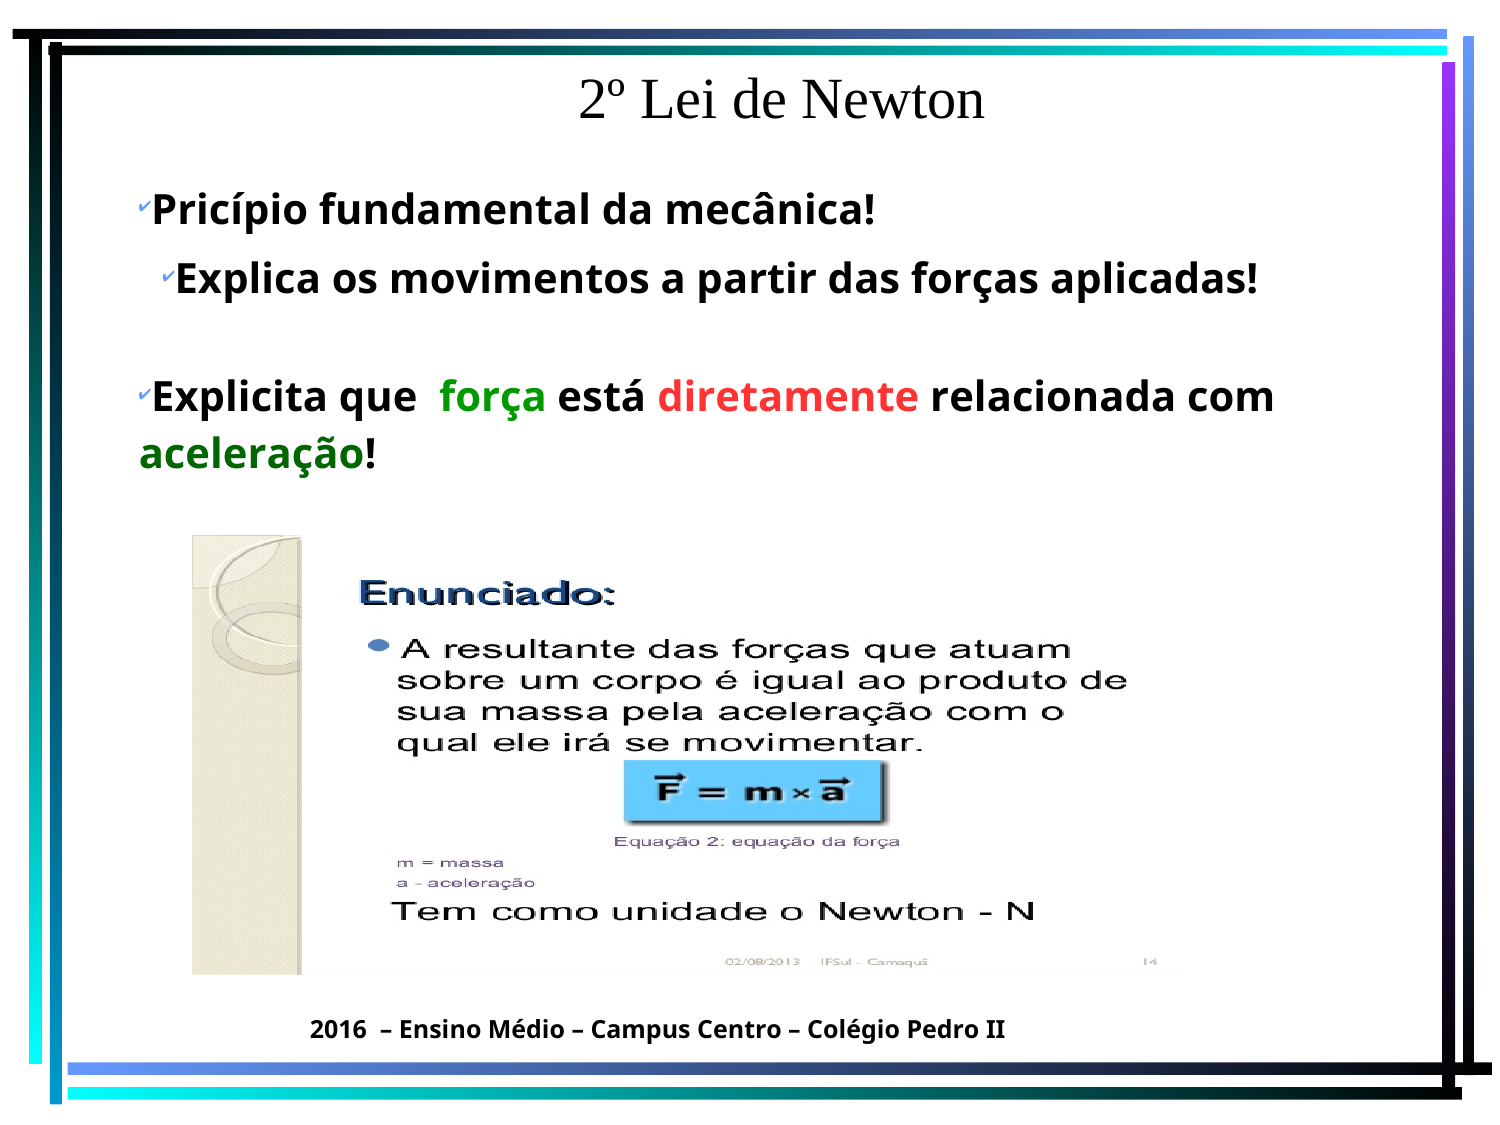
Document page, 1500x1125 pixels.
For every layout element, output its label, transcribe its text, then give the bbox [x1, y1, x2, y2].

text_box 2016 – Ensino Médio – Campus Centro – Colégio Pedro II [295, 1003, 1022, 1054]
text_box Pricípio fundamental da mecânica! [124, 171, 1388, 237]
text_box Explica os movimentos a partir das forças aplicadas! [147, 241, 1412, 355]
title 2º Lei de Newton [531, 59, 1034, 140]
text_box Explicita que força está diretamente relacionada com aceleração! [124, 359, 1388, 473]
picture [0, 0, 1500, 1125]
